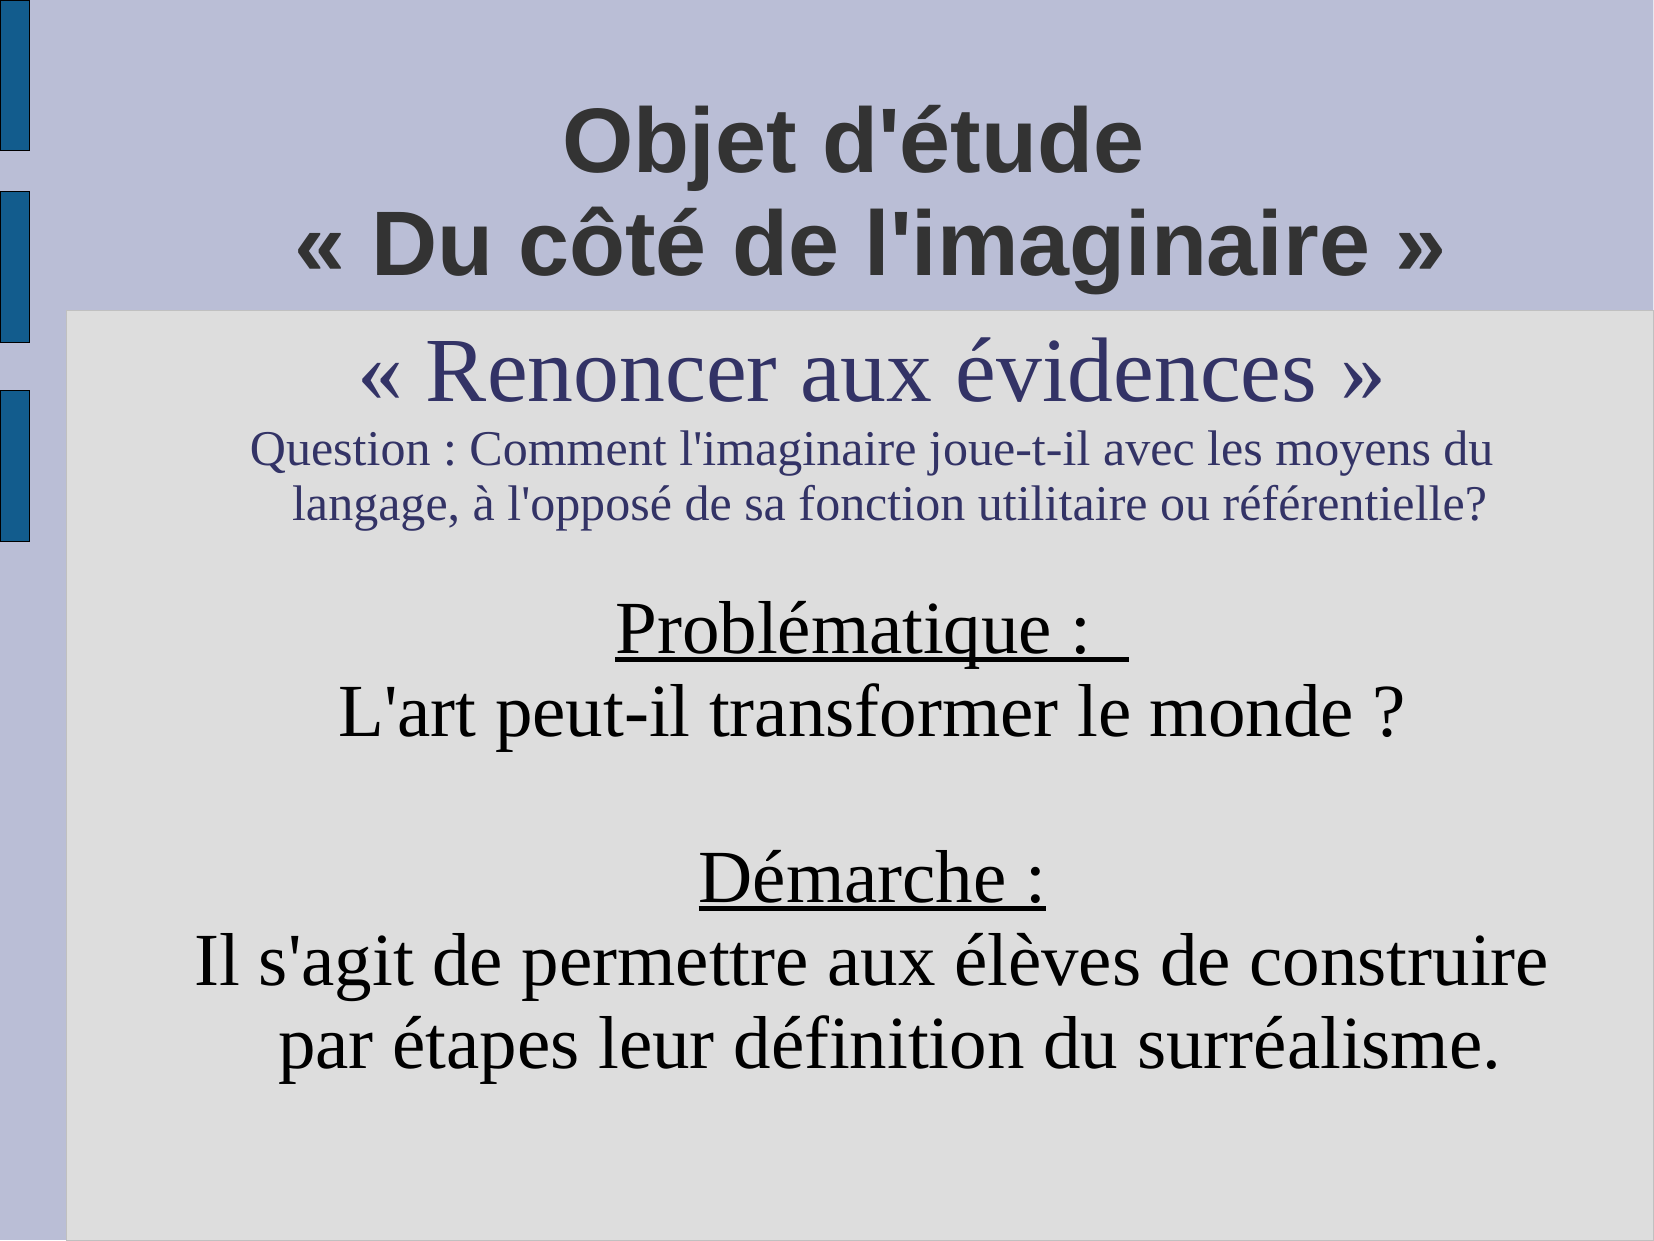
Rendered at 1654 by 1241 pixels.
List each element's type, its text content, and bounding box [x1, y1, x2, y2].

subtitle « Renoncer aux évidences » Question : Comment l'imaginaire joue-t-il avec les moyens du langage, à l'opposé de sa fonction utilitaire ou référentielle? Problématique : L'art peut-il transformer le monde ? Démarche : Il s'agit de permettre aux élèves de construire par étapes leur définition du surréalisme. [177, 311, 1568, 1093]
title Objet d'étude « Du côté de l'imaginaire » [147, 88, 1560, 296]
